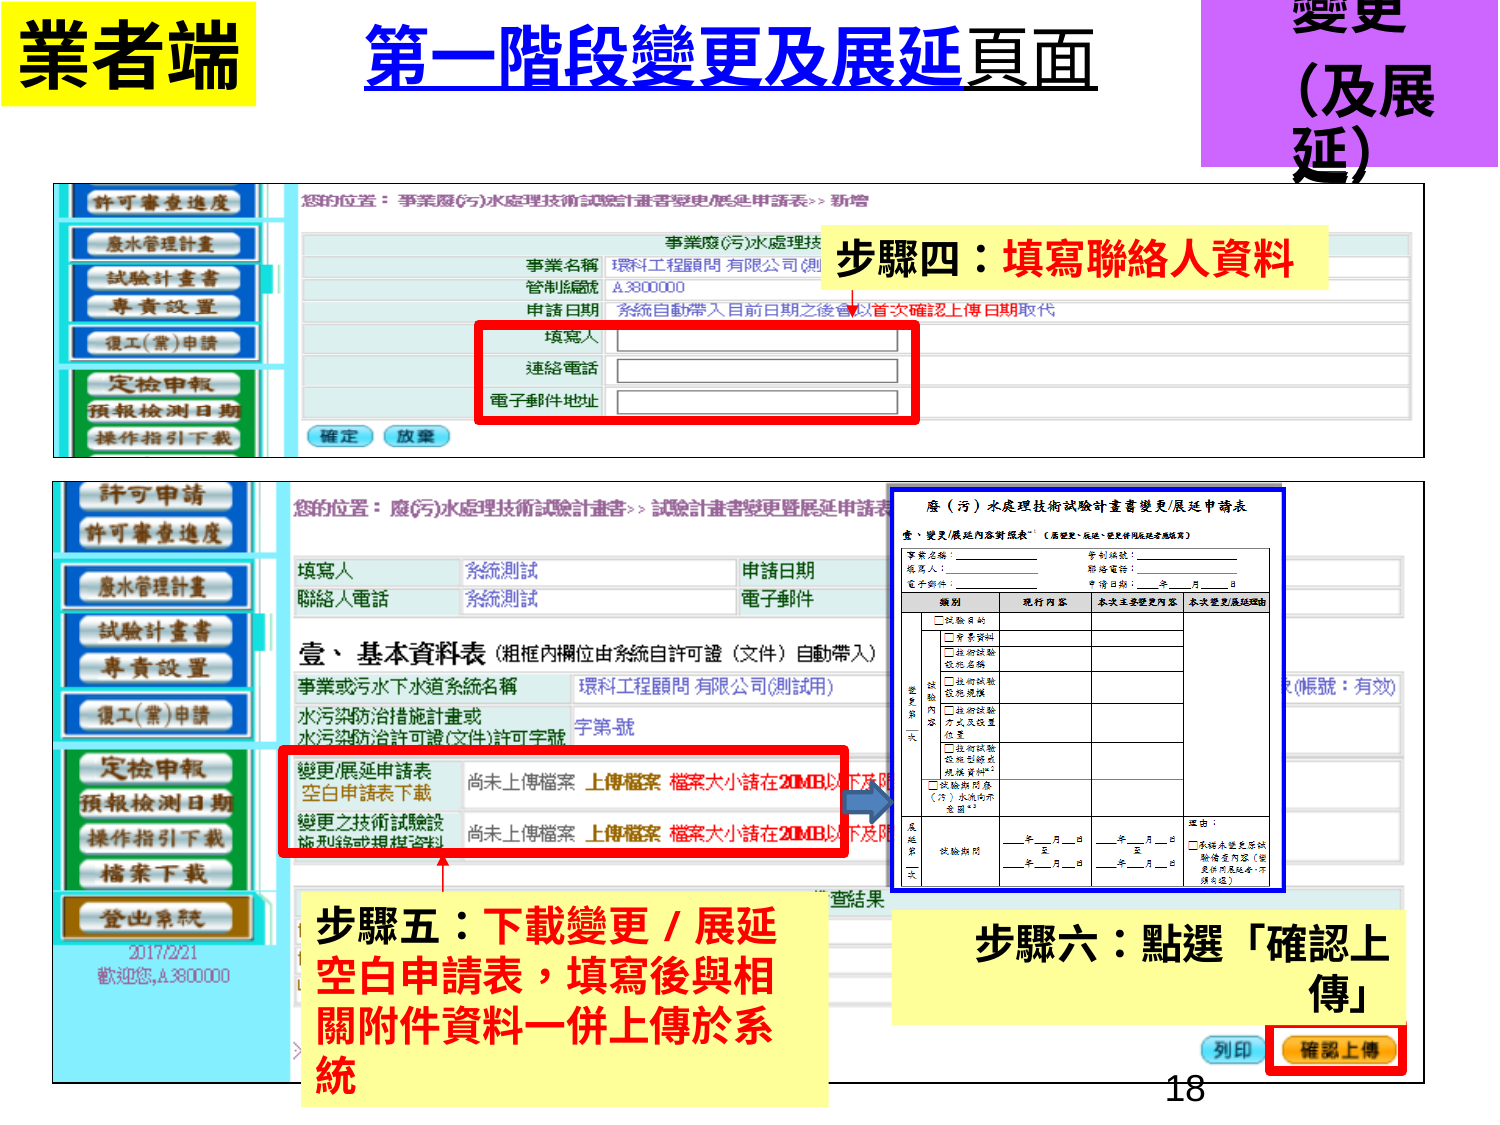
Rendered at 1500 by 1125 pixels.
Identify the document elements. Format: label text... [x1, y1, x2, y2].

text_box 業者端 [1, 1, 257, 107]
text_box 步驟五：下載變更/展延空白申請表，填寫後與相關附件資料一併上傳於系統 [301, 891, 829, 1107]
text_box <編號> [1274, 1056, 1398, 1066]
picture [53, 482, 886, 1083]
text_box 步驟四：填寫聯絡人資料 [820, 225, 1329, 291]
picture [288, 755, 840, 848]
picture [894, 491, 1282, 889]
text_box <編號> [1149, 1056, 1500, 1117]
picture [1274, 1028, 1398, 1056]
text_box [844, 782, 892, 823]
text_box 第一階段變更及展延頁面 [348, 7, 1113, 103]
text_box 變更 （及展延） [1198, 0, 1500, 169]
text_box 變更 （及展延） [1366, 169, 1500, 173]
text_box 步驟六：點選「確認上傳」 [891, 910, 1407, 1026]
text_box 變更 （及展延） [1198, 169, 1298, 173]
picture [444, 482, 1424, 1083]
picture [886, 805, 890, 887]
picture [54, 184, 1424, 457]
